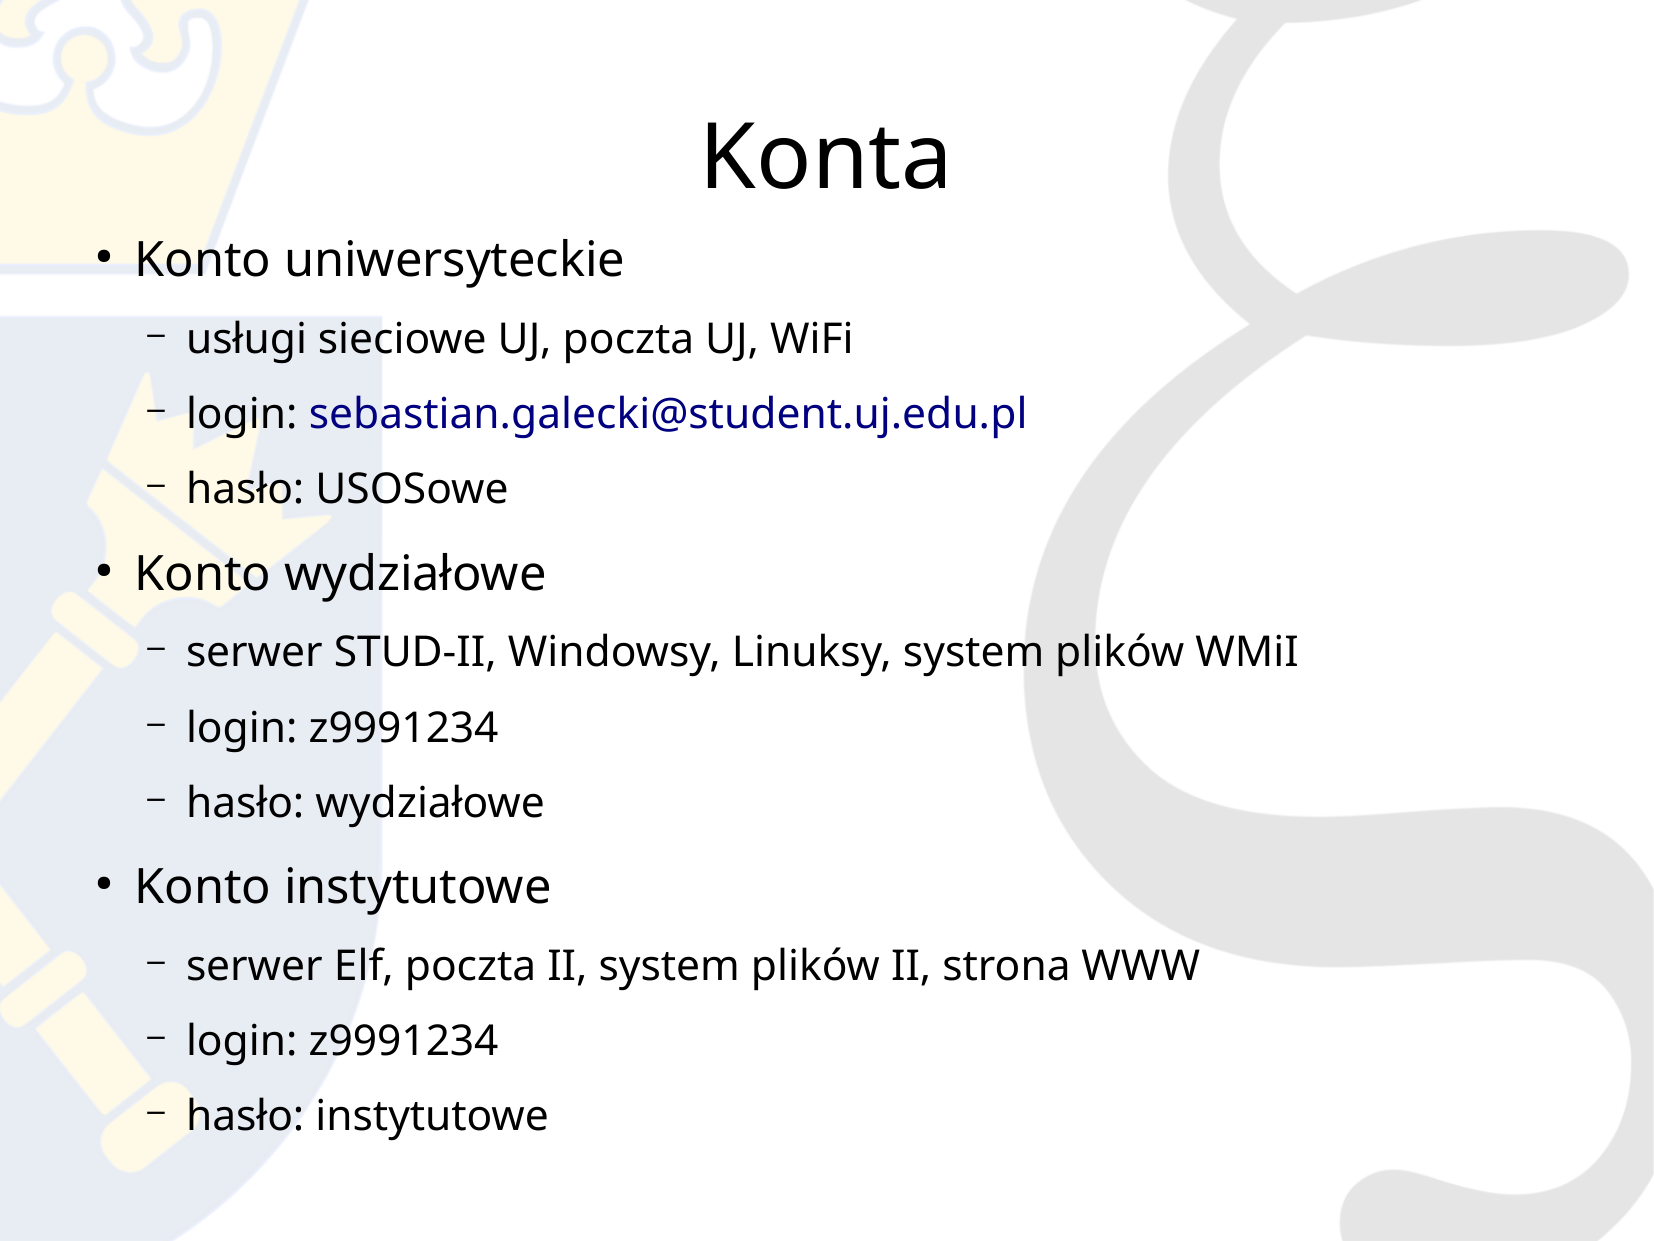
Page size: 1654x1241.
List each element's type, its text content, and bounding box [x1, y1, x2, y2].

title Konta [82, 49, 1571, 224]
picture [0, 0, 1654, 1241]
list Konto uniwersyteckie usługi sieciowe UJ, poczta UJ, WiFi login: sebastian.galecki@student.uj.edu.pl hasło: USOSowe Konto wydziałowe serwer STUD-II, Windowsy, Linuksy, system plików WMiI login: z9991234 hasło: wydziałowe Konto instytutowe serwer Elf, poczta II, system plików II, strona WWW login: z9991234 hasło: instytutowe [82, 224, 1571, 1146]
